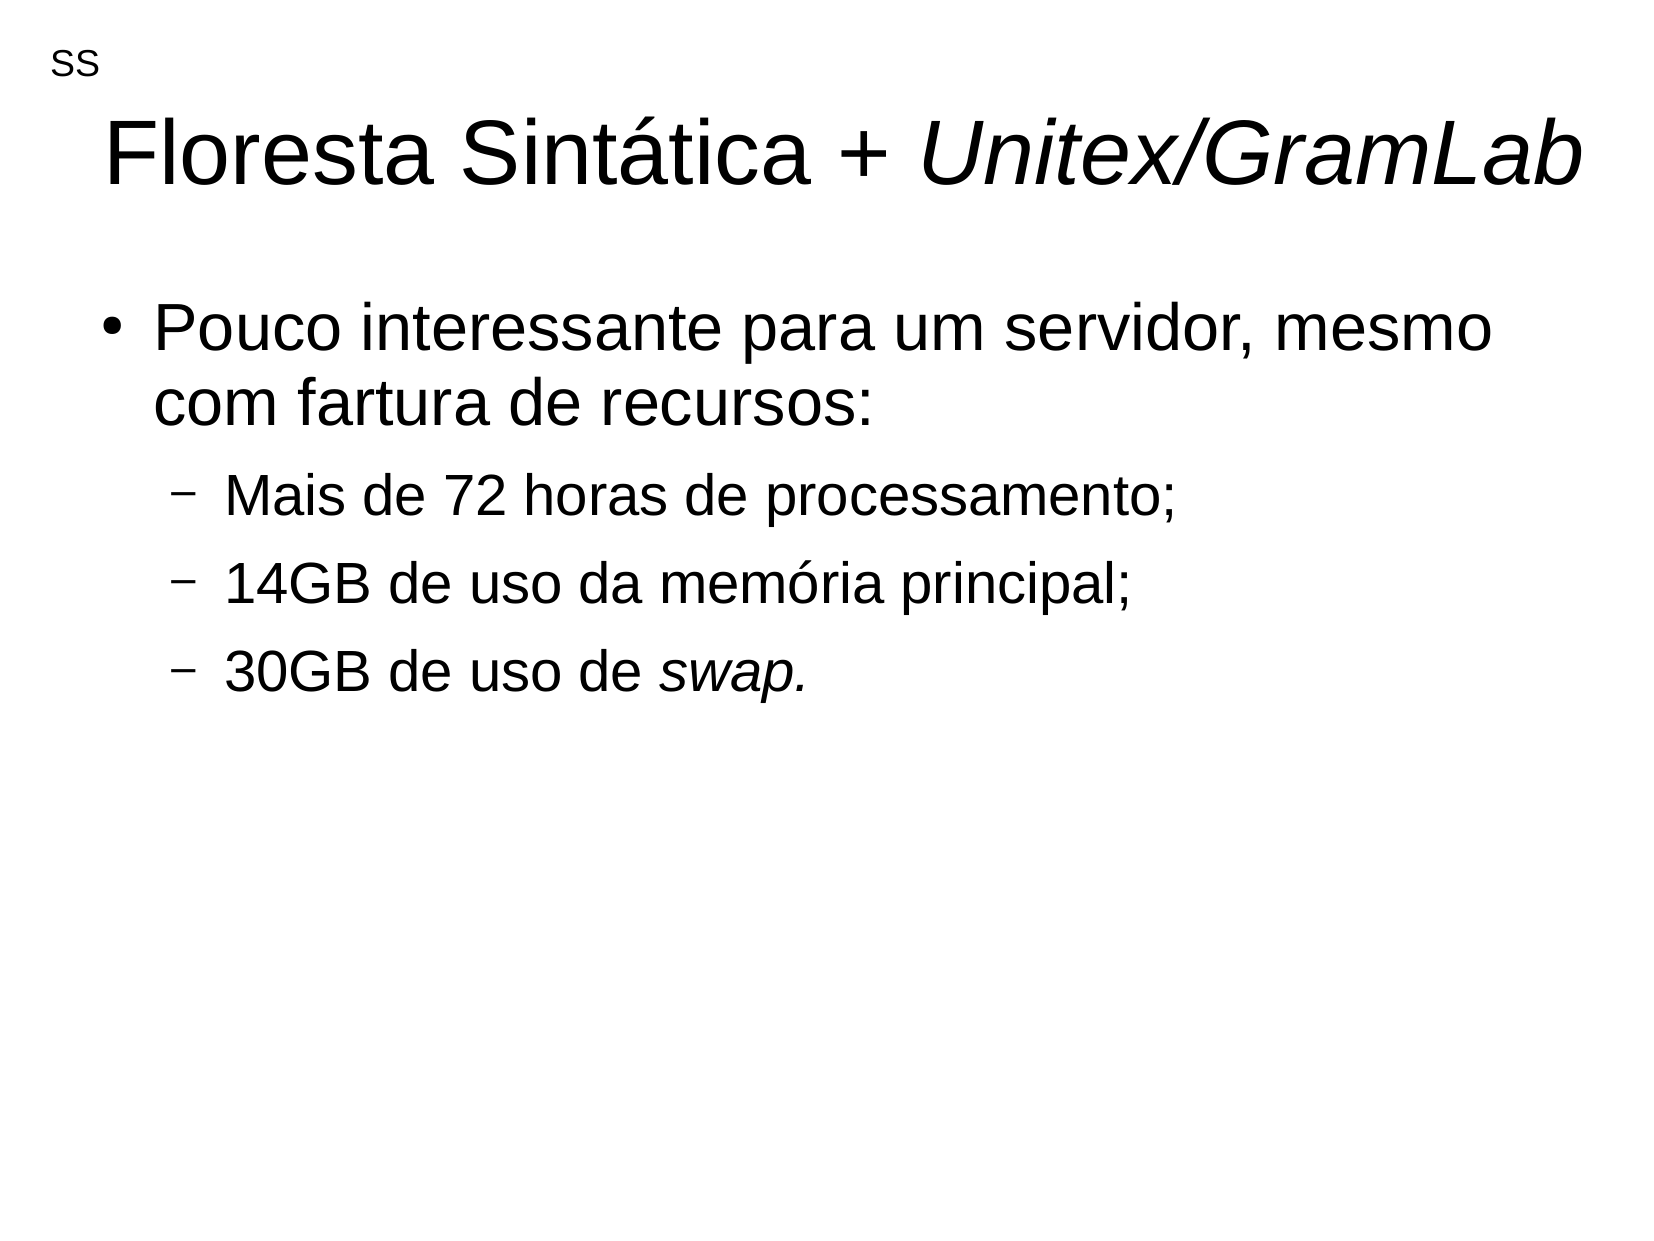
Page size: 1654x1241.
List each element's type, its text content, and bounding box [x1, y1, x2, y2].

text_box SS [35, 35, 116, 93]
title Floresta Sintática + Unitex/GramLab [11, 49, 1642, 257]
list Pouco interessante para um servidor, mesmo com fartura de recursos: Mais de 72 horas de processamento; 14GB de uso da memória principal; 30GB de uso de swap. [82, 290, 1571, 1205]
